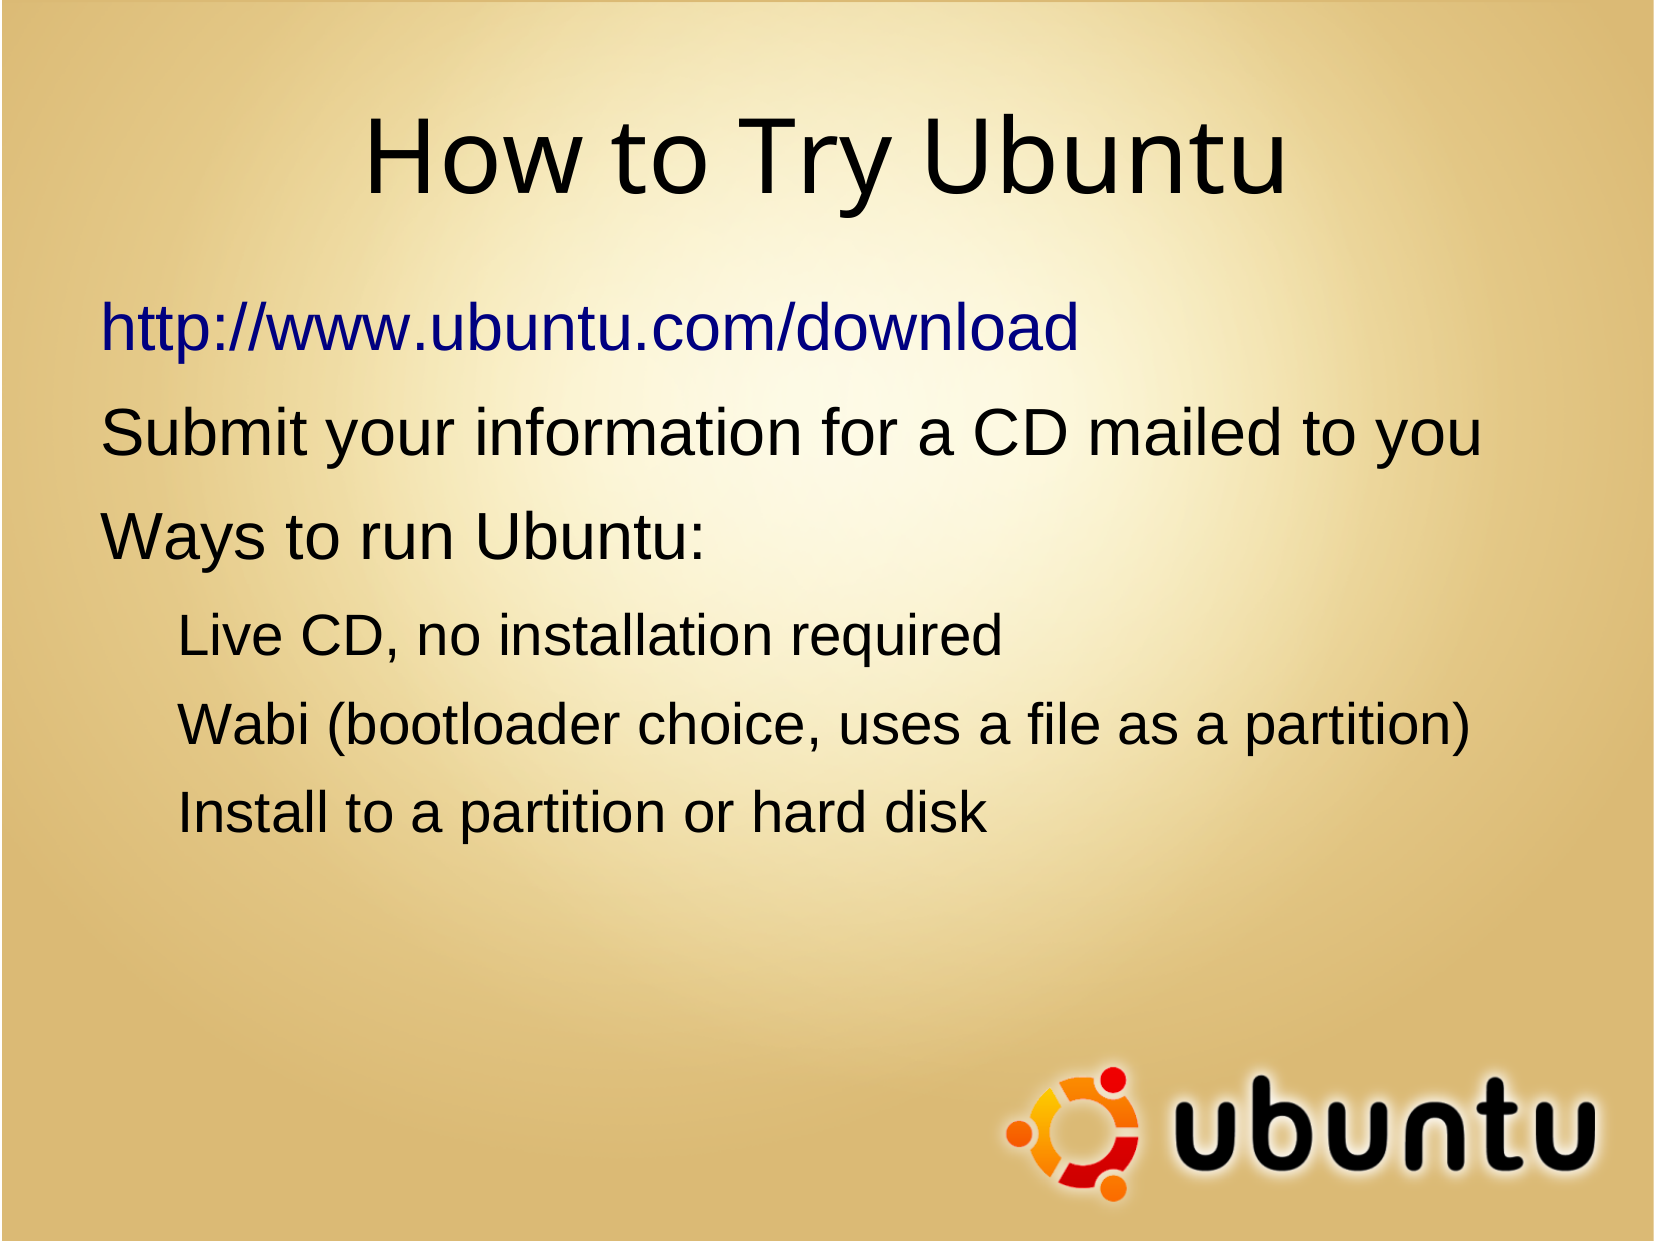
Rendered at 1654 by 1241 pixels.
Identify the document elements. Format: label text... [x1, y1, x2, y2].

picture [2, 0, 1654, 1241]
list http://www.ubuntu.com/download Submit your information for a CD mailed to you Ways to run Ubuntu: Live CD, no installation required Wabi (bootloader choice, uses a file as a partition) Install to a partition or hard disk [82, 290, 1571, 1094]
title How to Try Ubuntu [82, 49, 1571, 257]
